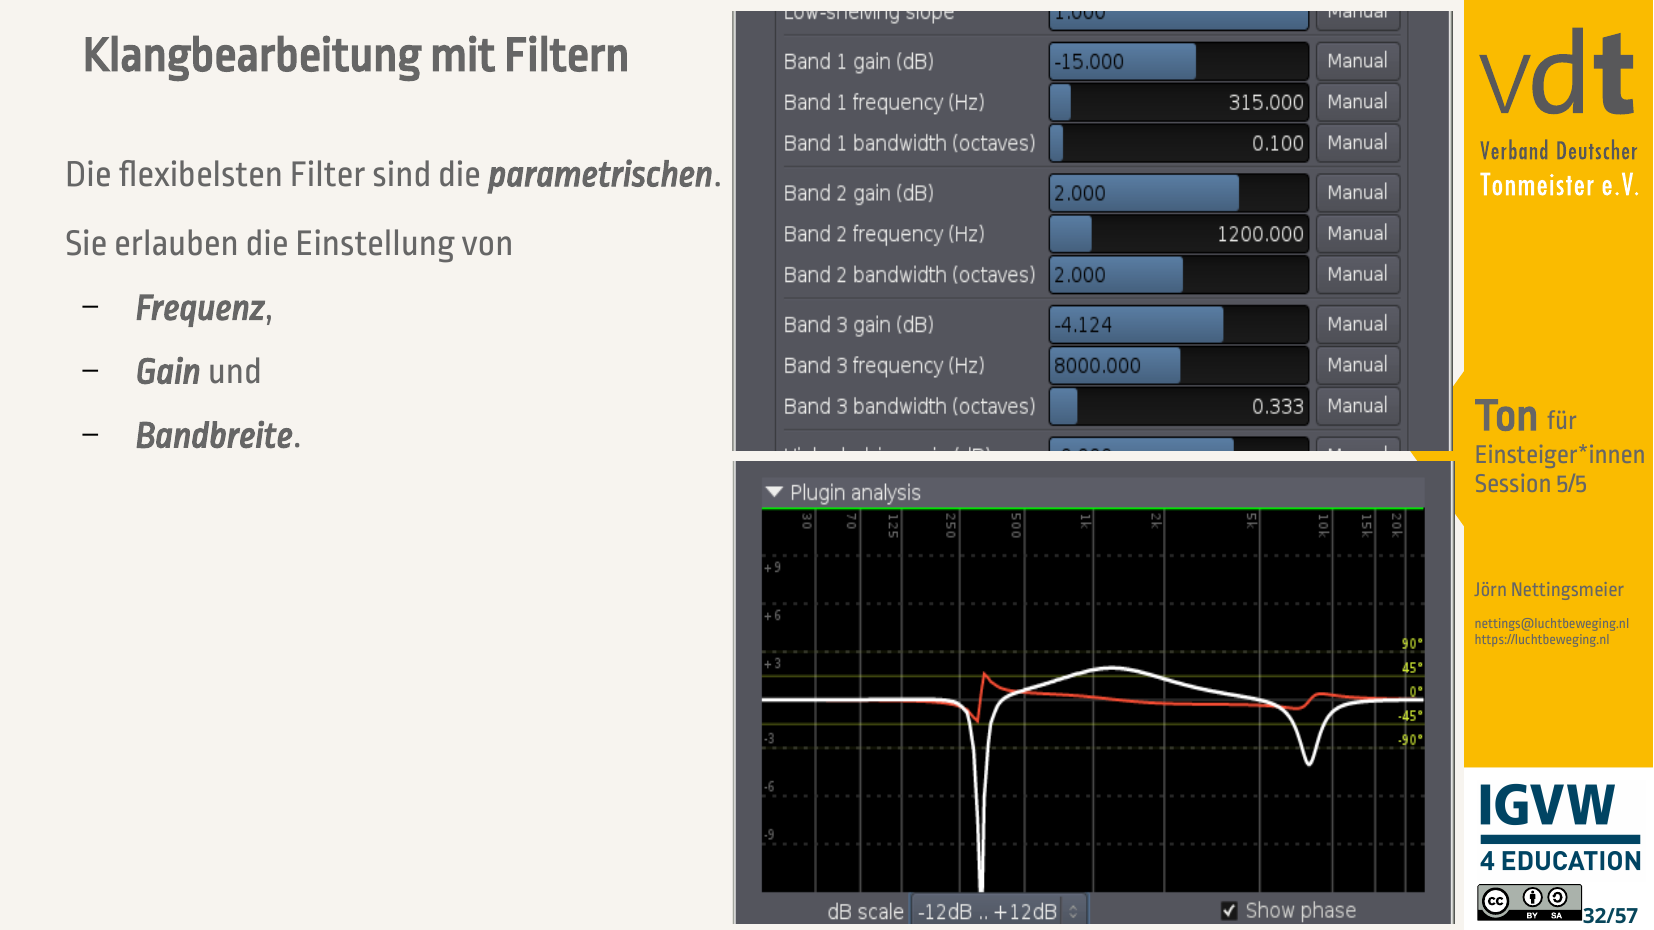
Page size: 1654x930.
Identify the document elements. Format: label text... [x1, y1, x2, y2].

picture [732, 11, 1453, 451]
picture [1477, 780, 1646, 882]
list Die flexibelsten Filter sind die parametrischen. Sie erlauben die Einstellung von Frequenz, Gain und Bandbreite. [0, 154, 792, 886]
picture [732, 461, 1455, 924]
title Klangbearbeitung mit Filtern [82, 4, 1571, 107]
